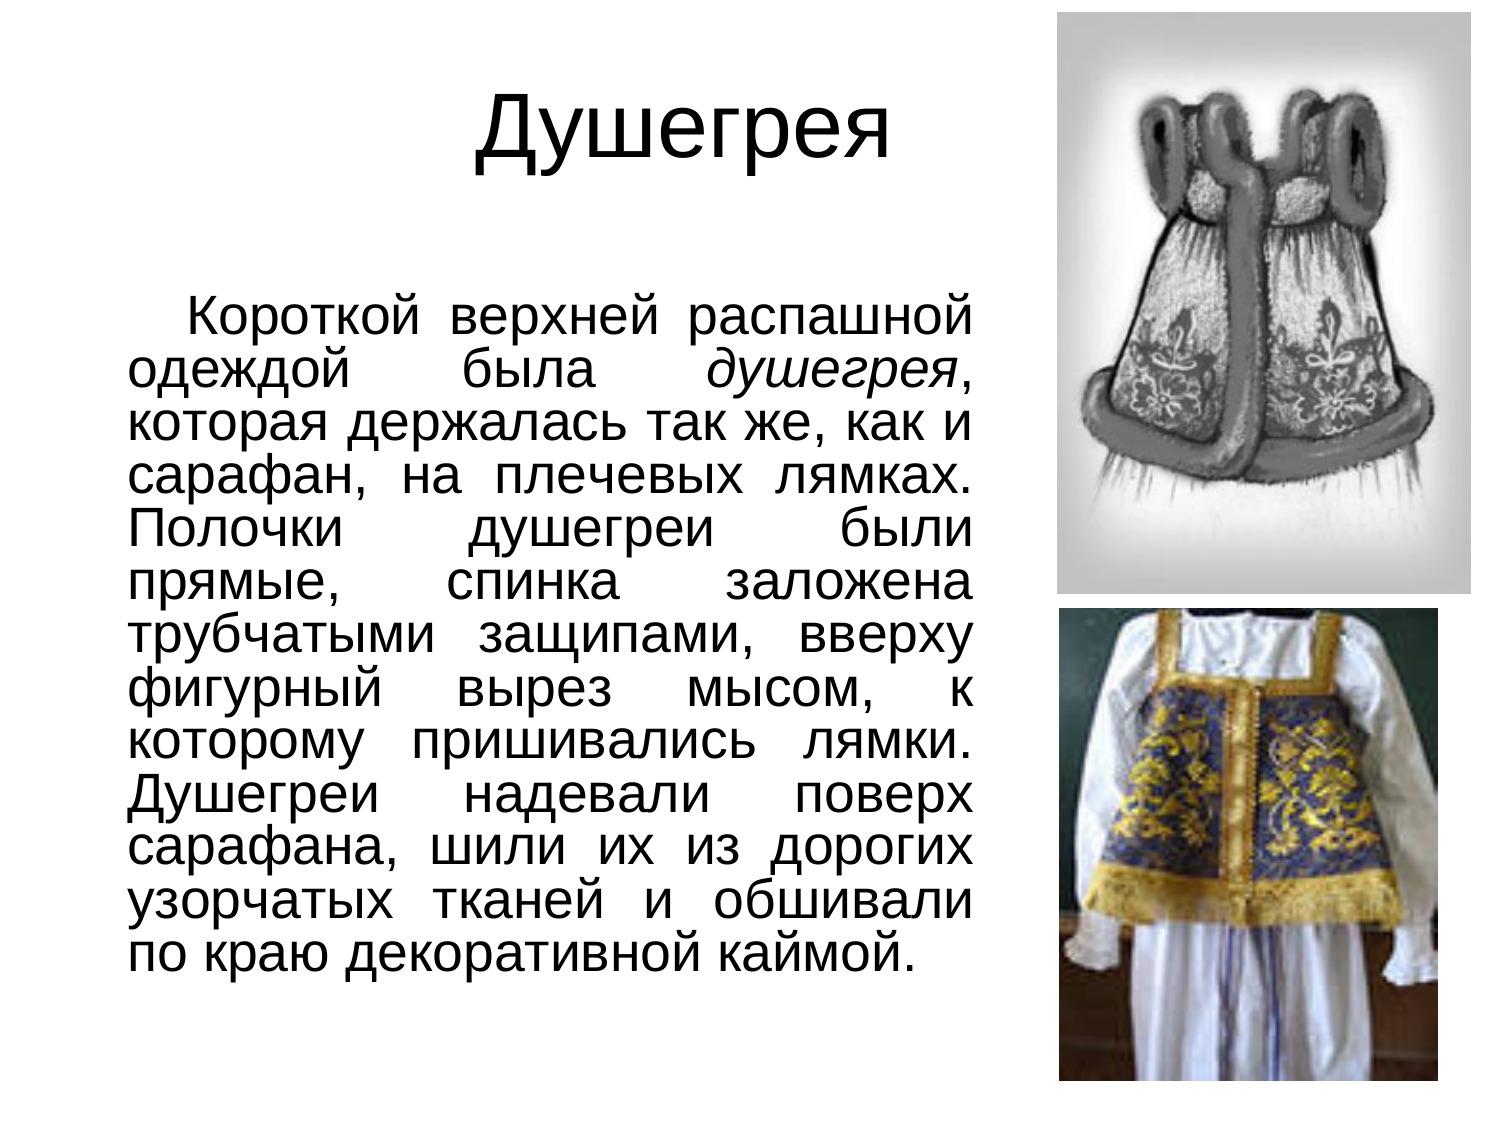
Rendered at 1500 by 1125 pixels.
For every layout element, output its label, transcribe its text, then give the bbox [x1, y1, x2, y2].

title Душегрея [85, 54, 1057, 188]
picture [1059, 608, 1438, 1081]
list Короткой верхней распашной одеждой была душегрея, которая держалась так же, как и сарафан, на плечевых лямках. Полочки душегреи были прямые, спинка заложена трубчатыми защипами, вверху фигурный вырез мысом, к которому пришивались лямки. Душегреи надевали поверх сарафана, шили их из дорогих узорчатых тканей и обшивали по краю декоративной каймой. [58, 284, 990, 1000]
picture [1057, 12, 1471, 594]
